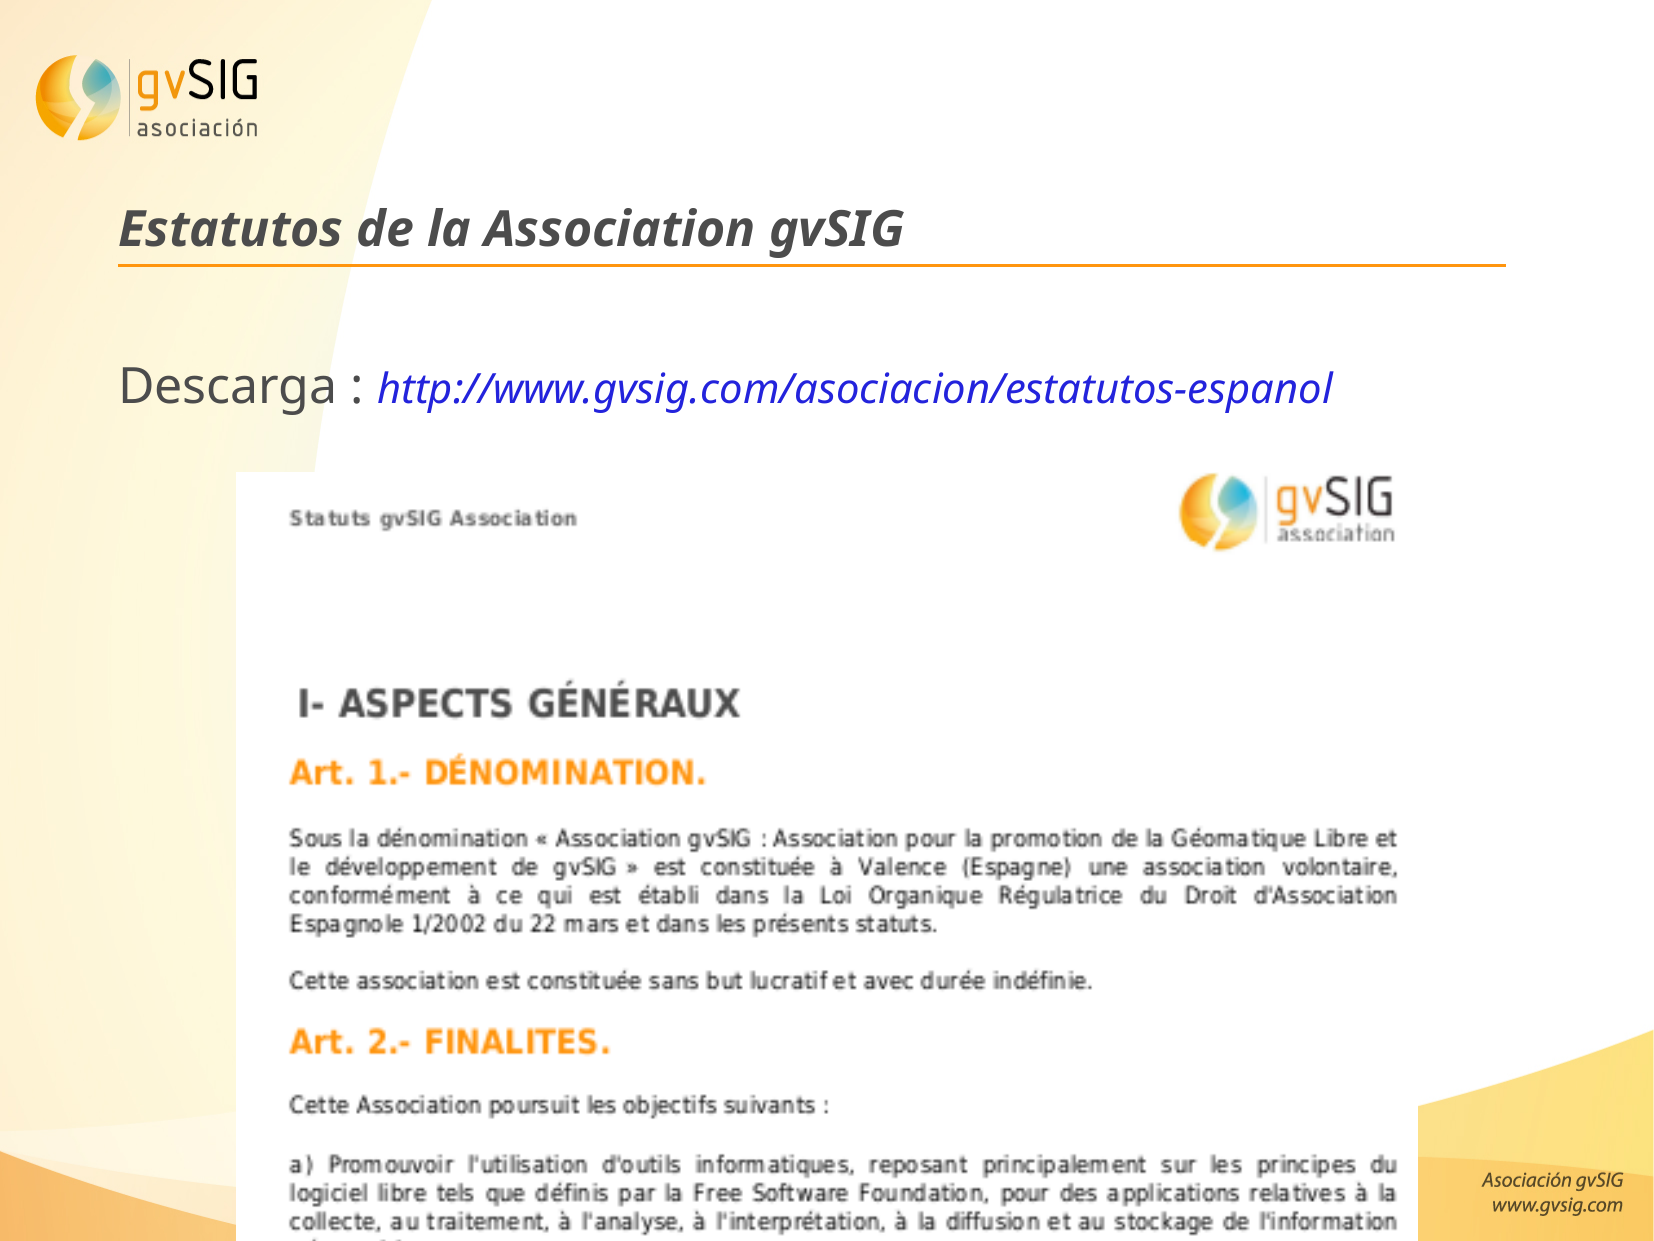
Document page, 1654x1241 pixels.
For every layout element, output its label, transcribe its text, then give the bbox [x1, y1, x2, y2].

picture [0, 0, 1654, 1241]
title Estatutos de la Association gvSIG [118, 177, 1607, 276]
text_box Descarga : http://www.gvsig.com/asociacion/estatutos-espanol [118, 354, 1595, 414]
